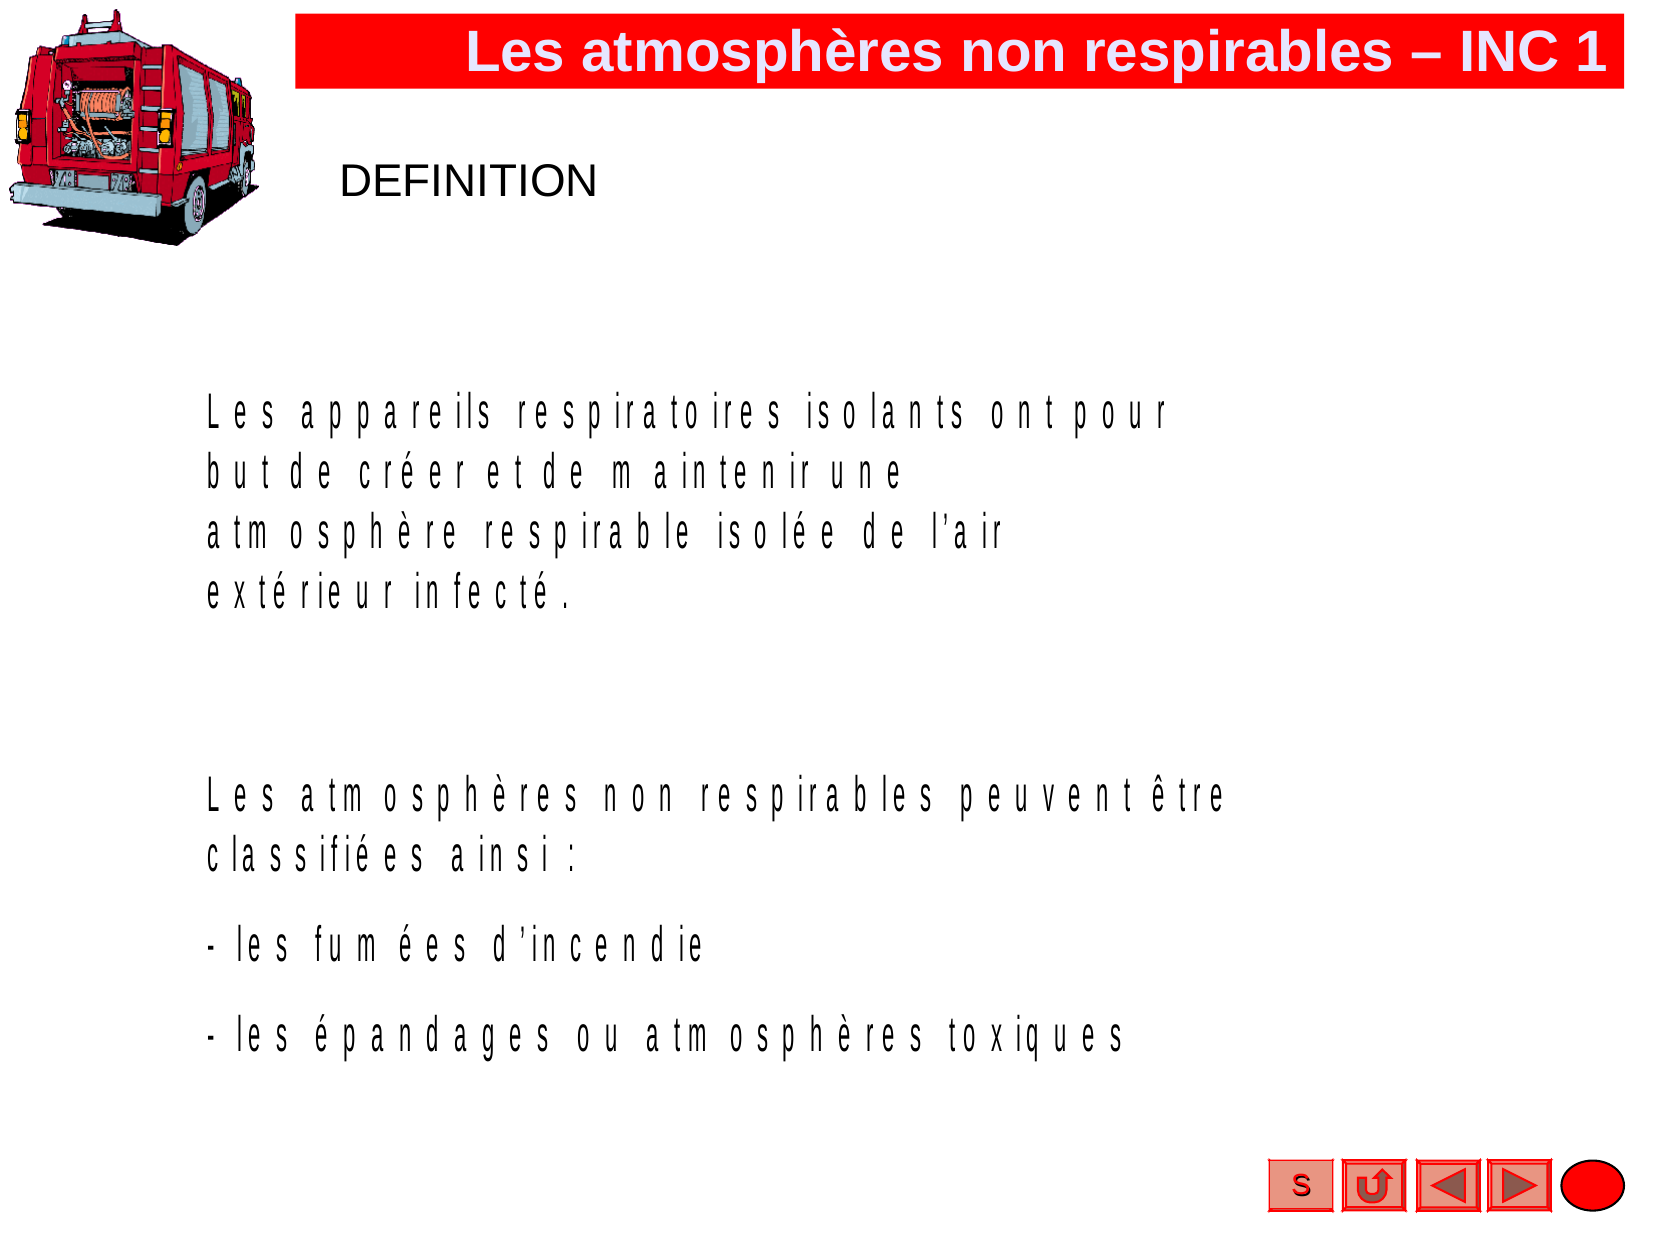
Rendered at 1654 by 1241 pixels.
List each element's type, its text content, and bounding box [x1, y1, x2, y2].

picture [177, 364, 1219, 650]
text_box Les atmosphères non respirables – INC 1 [295, 13, 1625, 89]
picture [8, 8, 260, 246]
text_box DEFINITION [324, 147, 857, 214]
picture [177, 747, 1317, 1093]
text_box [1561, 1160, 1625, 1211]
